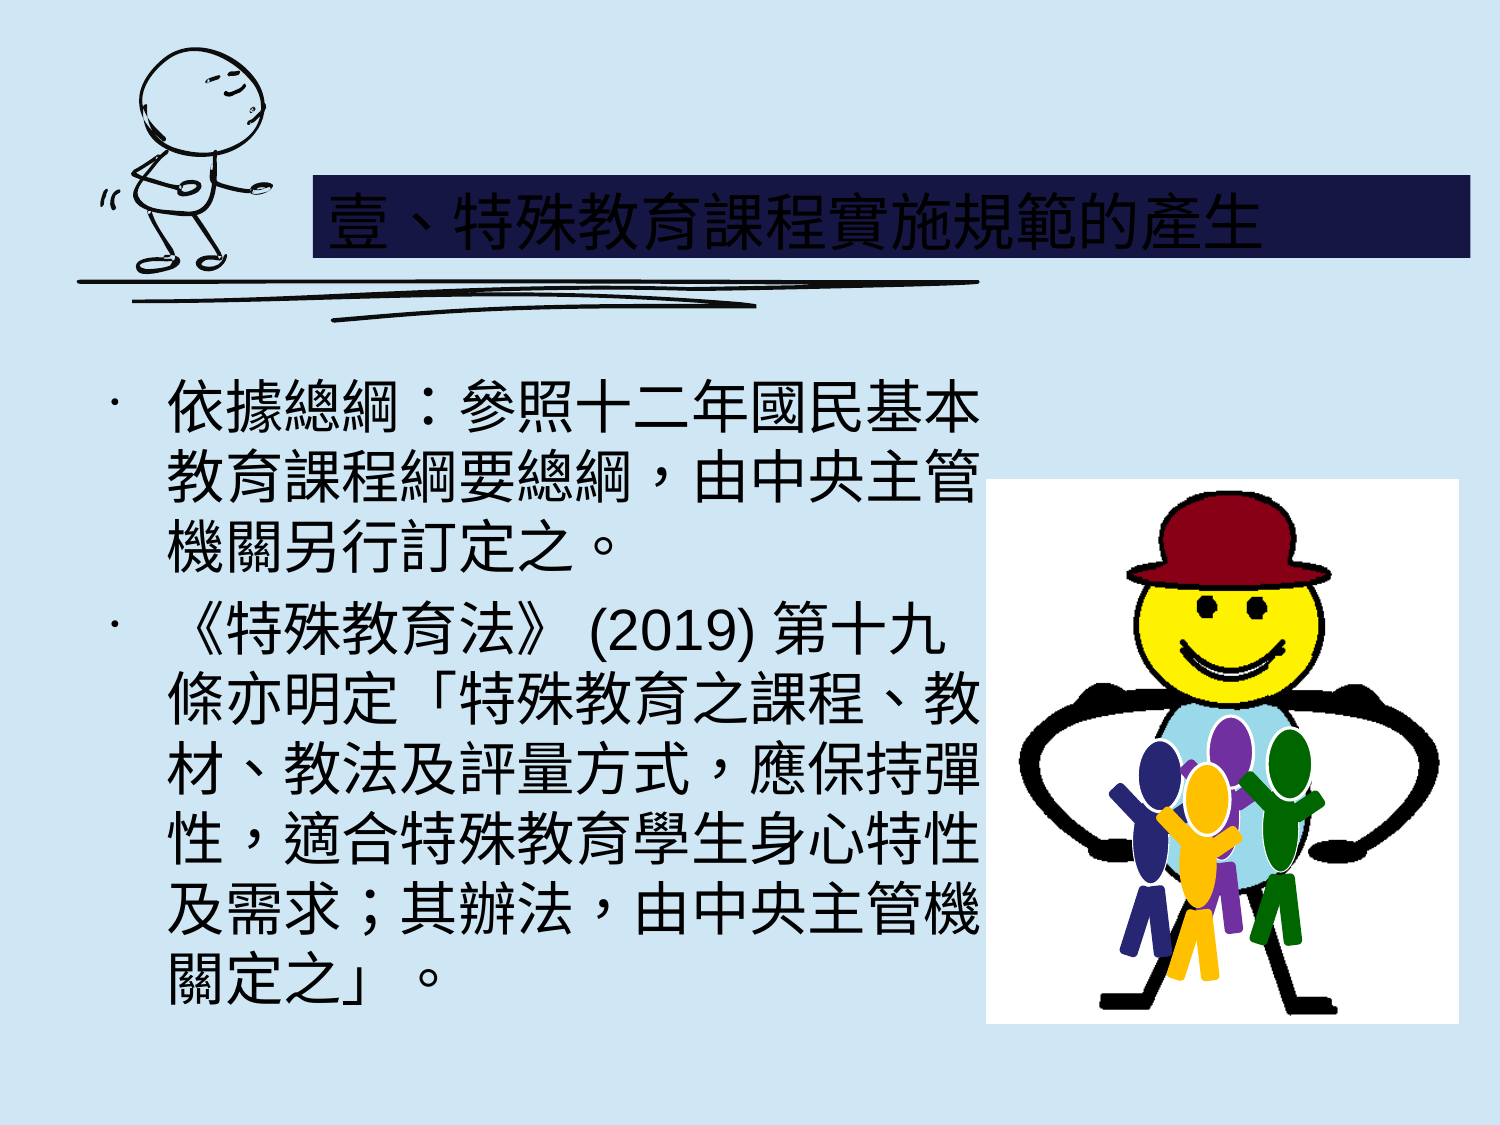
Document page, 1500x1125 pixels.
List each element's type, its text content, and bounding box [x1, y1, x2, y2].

text_box [131, 47, 273, 275]
text_box [100, 188, 108, 208]
picture [986, 479, 1459, 1024]
text_box 壹、特殊教育課程實施規範的產生 [312, 175, 1471, 258]
text_box [1111, 716, 1324, 980]
text_box [76, 279, 980, 323]
text_box [1121, 887, 1171, 956]
list 依據總綱：參照十二年國民基本教育課程綱要總綱，由中央主管機關另行訂定之。 《特殊教育法》(2019)第十九條亦明定「特殊教育之課程、教材、教法及評量方式，應保持彈性，適合特殊教育學生身心特性及需求；其辦法，由中央主管機關定之」。 [95, 363, 1018, 1025]
text_box [1251, 875, 1301, 944]
text_box [110, 189, 121, 211]
